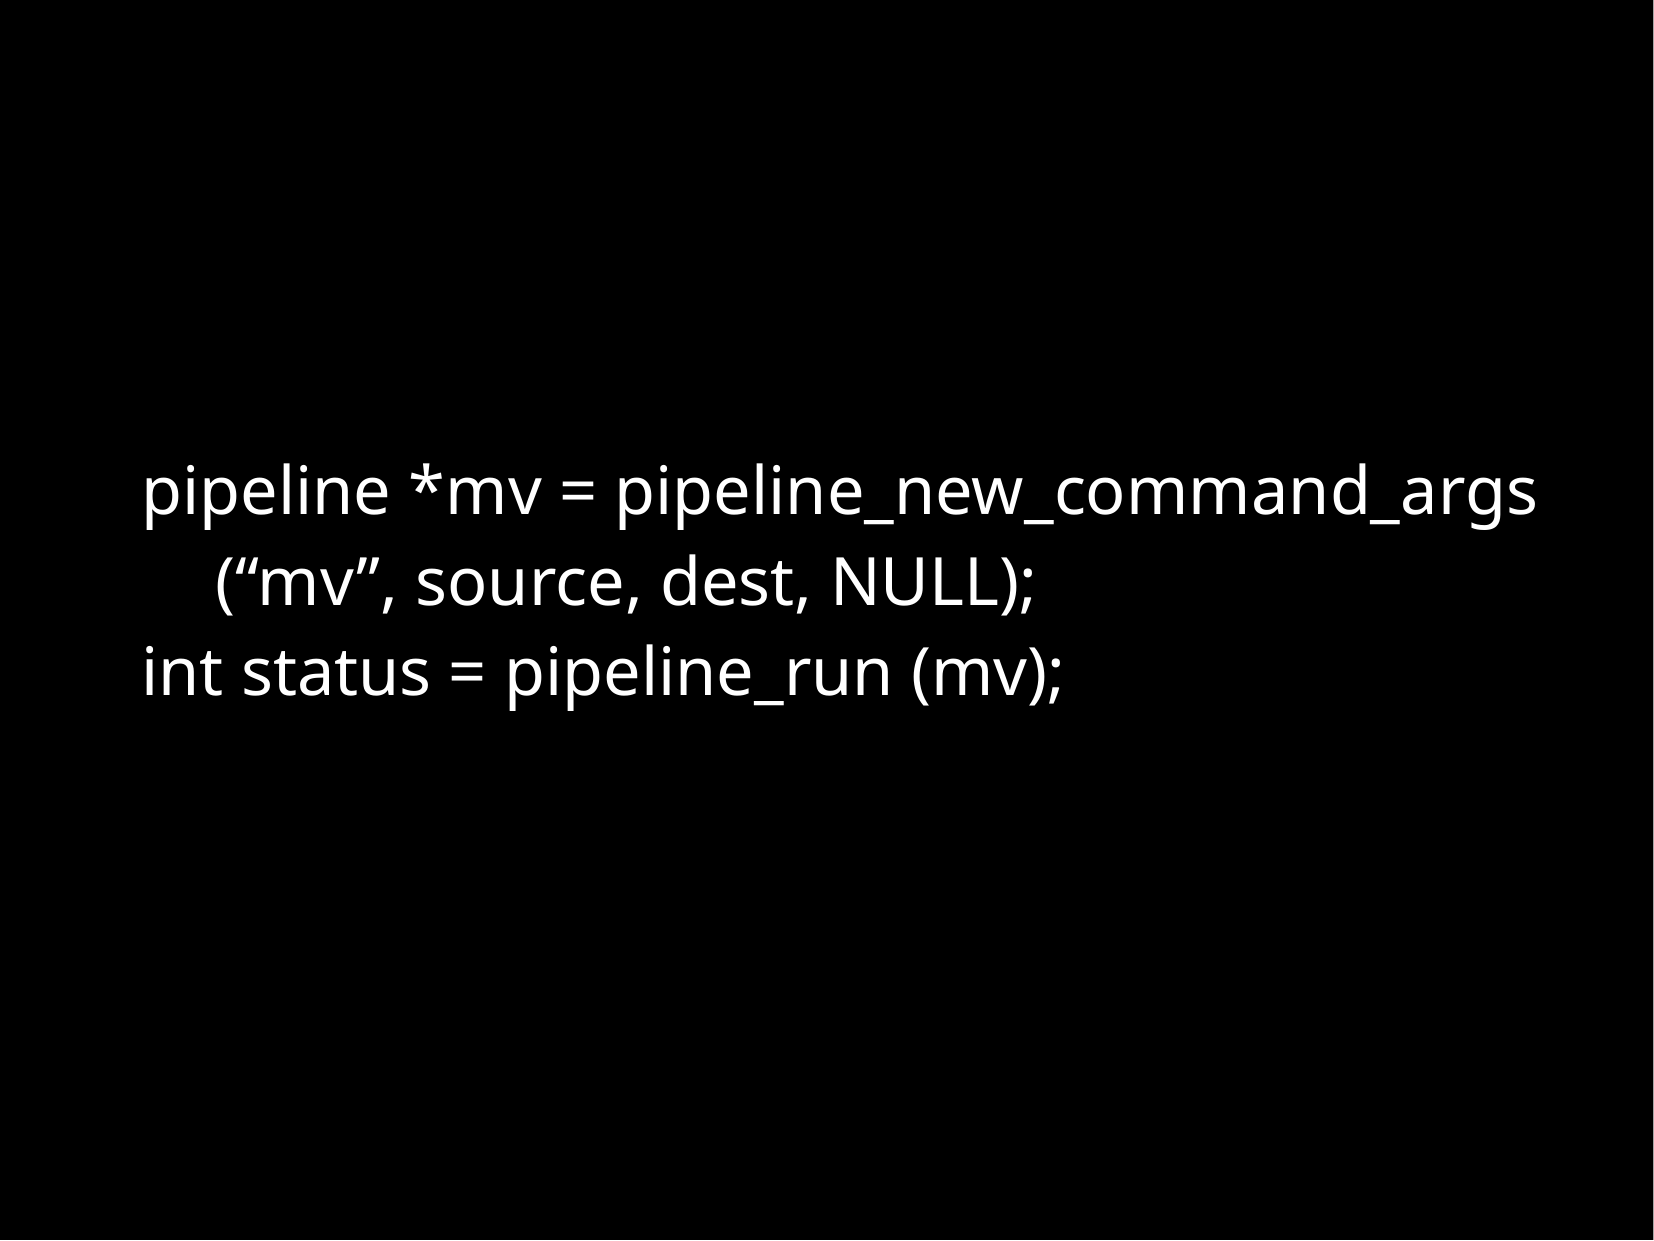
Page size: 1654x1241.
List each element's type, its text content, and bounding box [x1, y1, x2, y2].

subtitle pipeline *mv = pipeline_new_command_args (“mv”, source, dest, NULL); int status = pipeline_run (mv); [82, 56, 1571, 1102]
